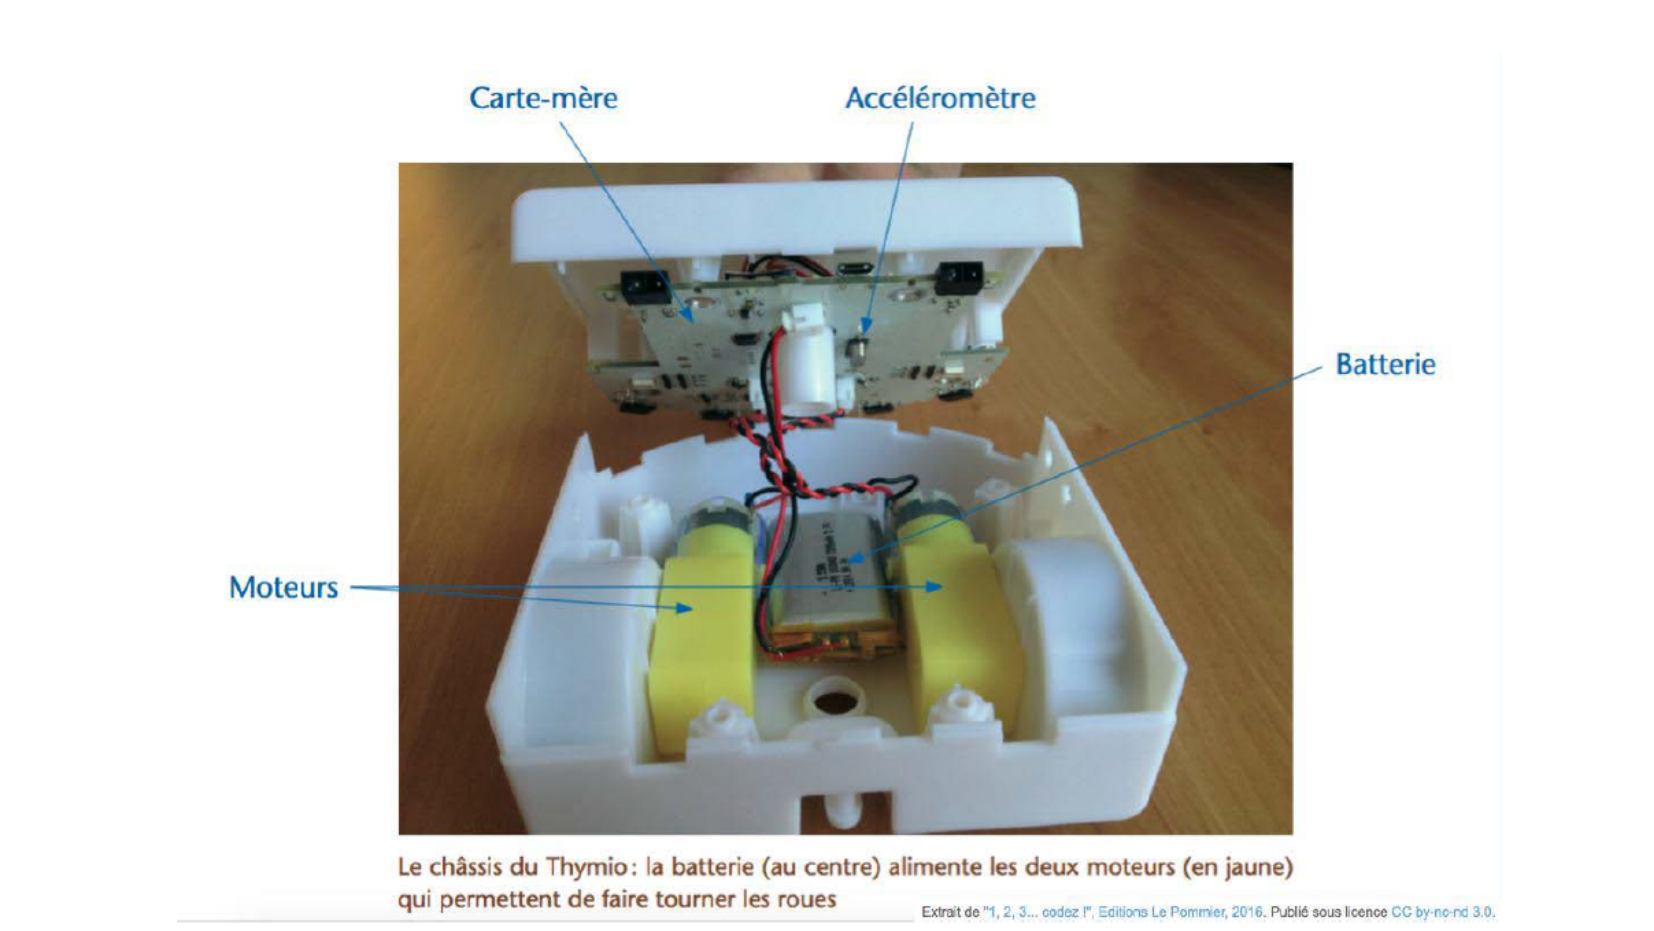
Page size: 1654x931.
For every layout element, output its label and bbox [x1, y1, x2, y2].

picture [177, 23, 1520, 931]
